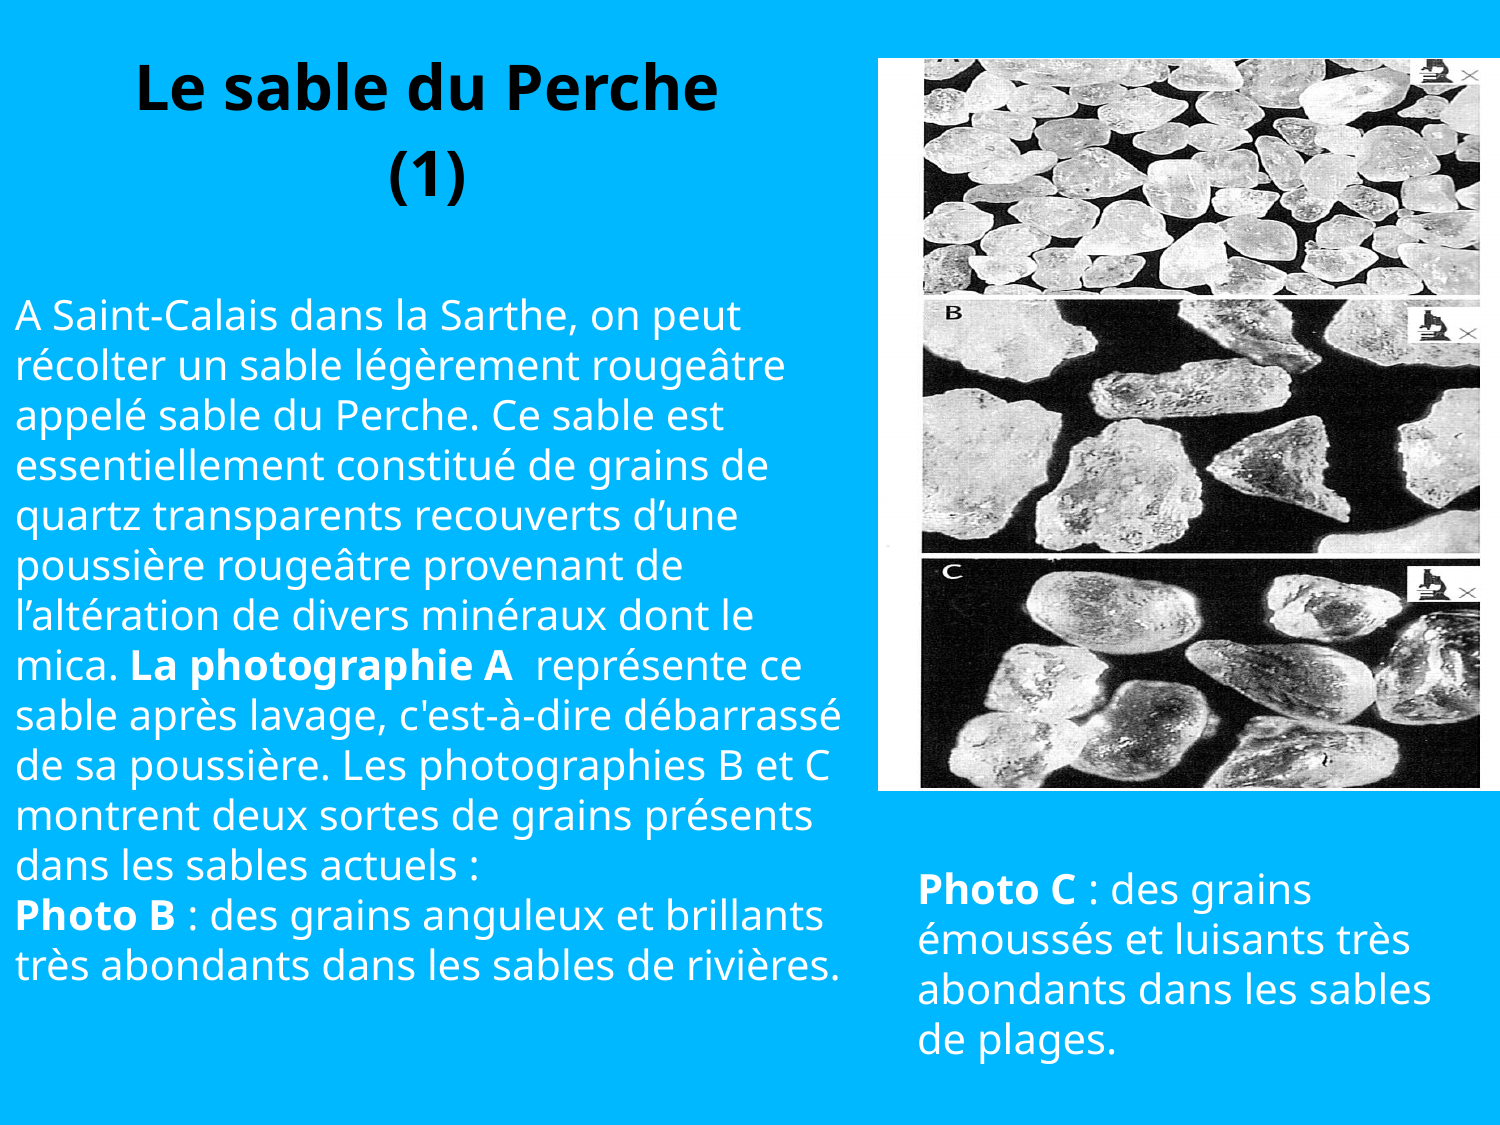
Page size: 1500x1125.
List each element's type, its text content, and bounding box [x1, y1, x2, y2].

text_box A Saint-Calais dans la Sarthe, on peut récolter un sable légèrement rougeâtre appelé sable du Perche. Ce sable est essentiellement constitué de grains de quartz transparents recouverts d’une poussière rougeâtre provenant de l’altération de divers minéraux dont le mica. La photographie A représente ce sable après lavage, c'est-à-dire débarrassé de sa poussière. Les photographies B et C montrent deux sortes de grains présents dans les sables actuels : Photo B : des grains anguleux et brillants très abondants dans les sables de rivières. [0, 281, 879, 1097]
text_box Photo C : des grains émoussés et luisants très abondants dans les sables de plages. [902, 855, 1477, 1071]
text_box Le sable du Perche (1) [117, 35, 739, 223]
picture [879, 59, 1500, 790]
